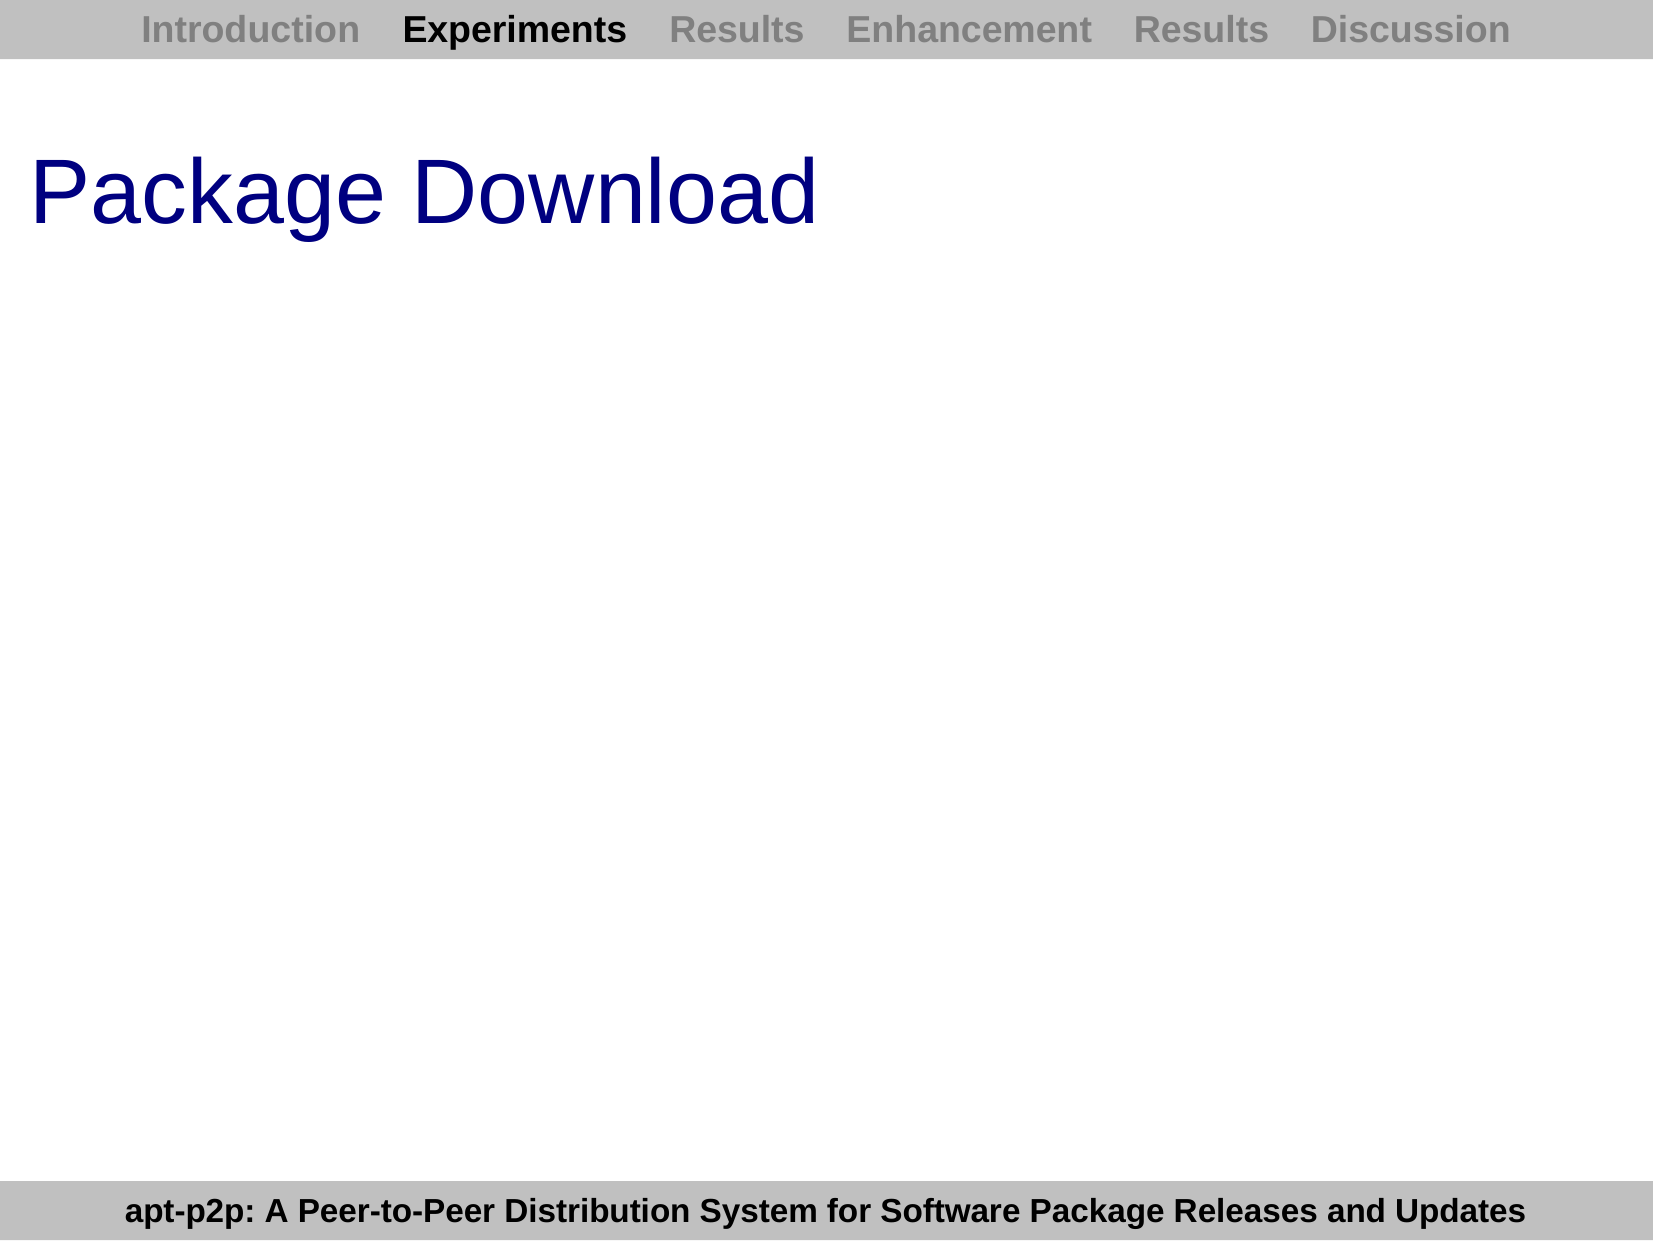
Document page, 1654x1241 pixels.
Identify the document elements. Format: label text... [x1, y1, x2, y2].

title Package Download [29, 88, 1442, 296]
